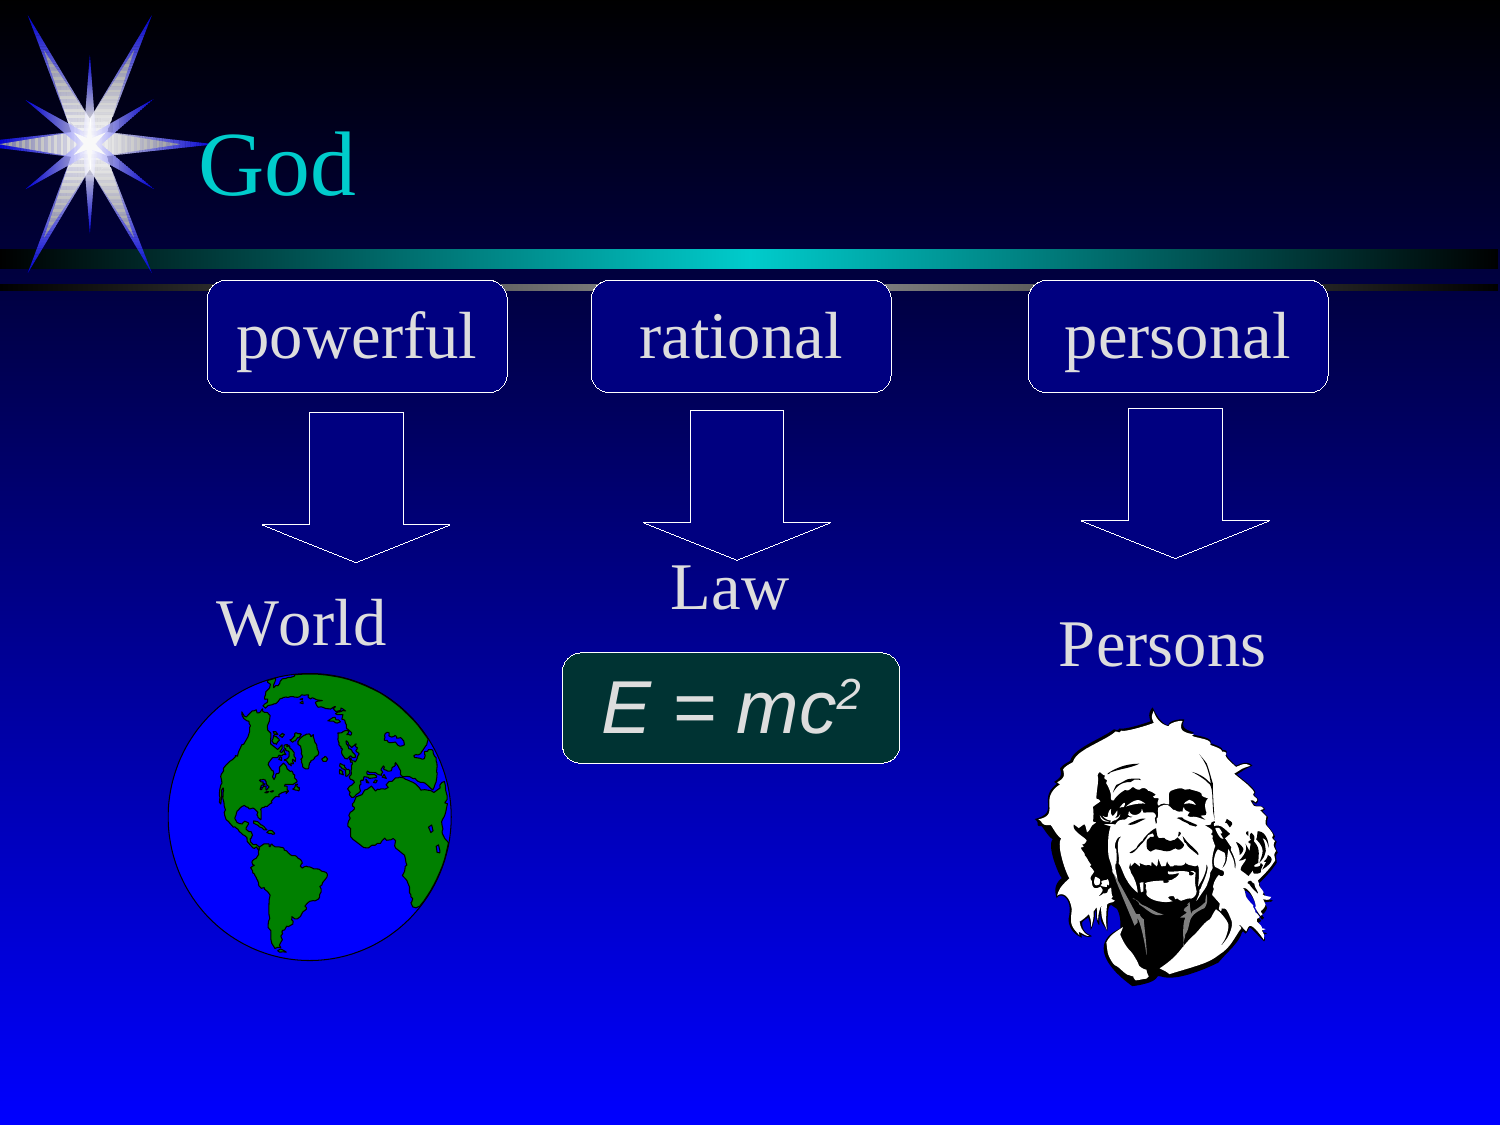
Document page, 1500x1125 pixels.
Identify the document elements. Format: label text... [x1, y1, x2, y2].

text_box [262, 412, 450, 563]
text_box World [201, 578, 464, 667]
text_box [1081, 408, 1270, 559]
title God [183, 35, 1459, 224]
text_box [643, 410, 831, 561]
chart [1034, 707, 1278, 989]
text_box personal [1028, 280, 1329, 393]
text_box E = mc2 [562, 652, 900, 764]
chart [167, 672, 453, 962]
text_box rational [591, 280, 892, 393]
text_box powerful [207, 280, 508, 393]
text_box Persons [1044, 599, 1307, 689]
text_box Law [656, 542, 919, 632]
